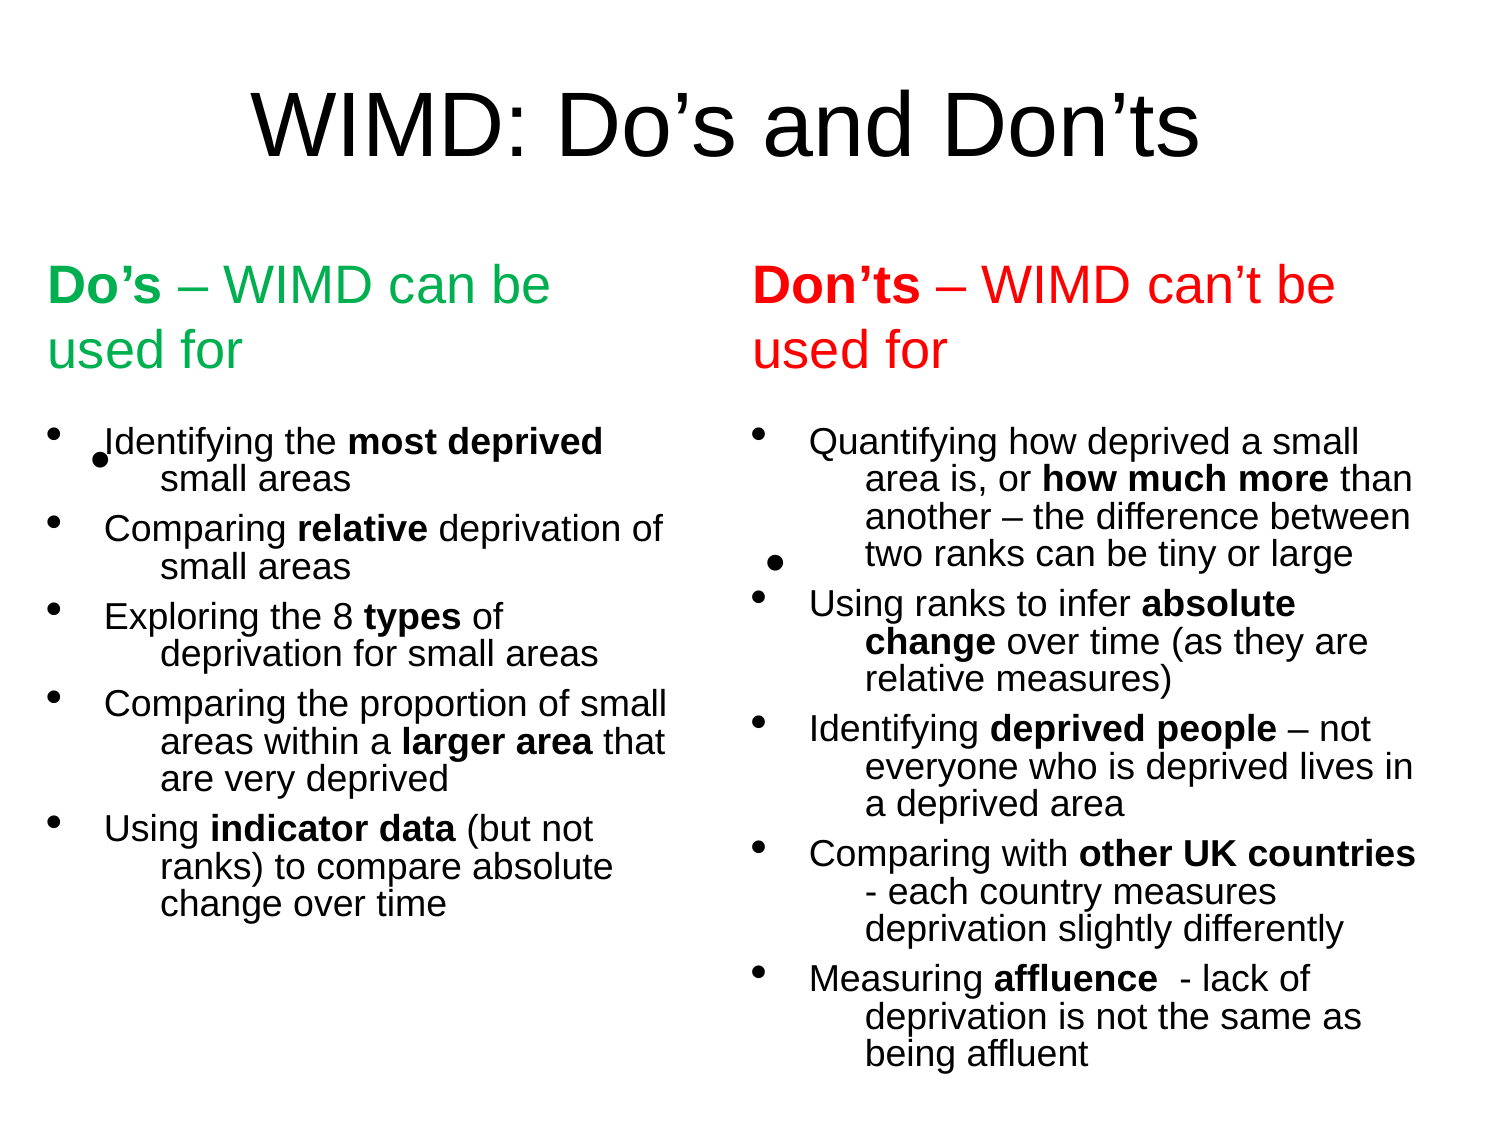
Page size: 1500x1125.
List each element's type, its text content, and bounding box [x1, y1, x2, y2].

text_box WIMD: Do’s and Don’ts [0, 58, 1500, 183]
list [75, 262, 737, 1005]
text_box Don’ts – WIMD can’t be used for Quantifying how deprived a small area is, or how much more than another – the difference between two ranks can be tiny or large Using ranks to infer absolute change over time (as they are relative measures) Identifying deprived people – not everyone who is deprived lives in a deprived area Comparing with other UK countries - each country measures deprivation slightly differently Measuring affluence - lack of deprivation is not the same as being affluent [737, 242, 1450, 1082]
text_box Do’s – WIMD can be used for Identifying the most deprived small areas Comparing relative deprivation of small areas Exploring the 8 types of deprivation for small areas Comparing the proportion of small areas within a larger area that are very deprived Using indicator data (but not ranks) to compare absolute change over time [33, 242, 700, 932]
